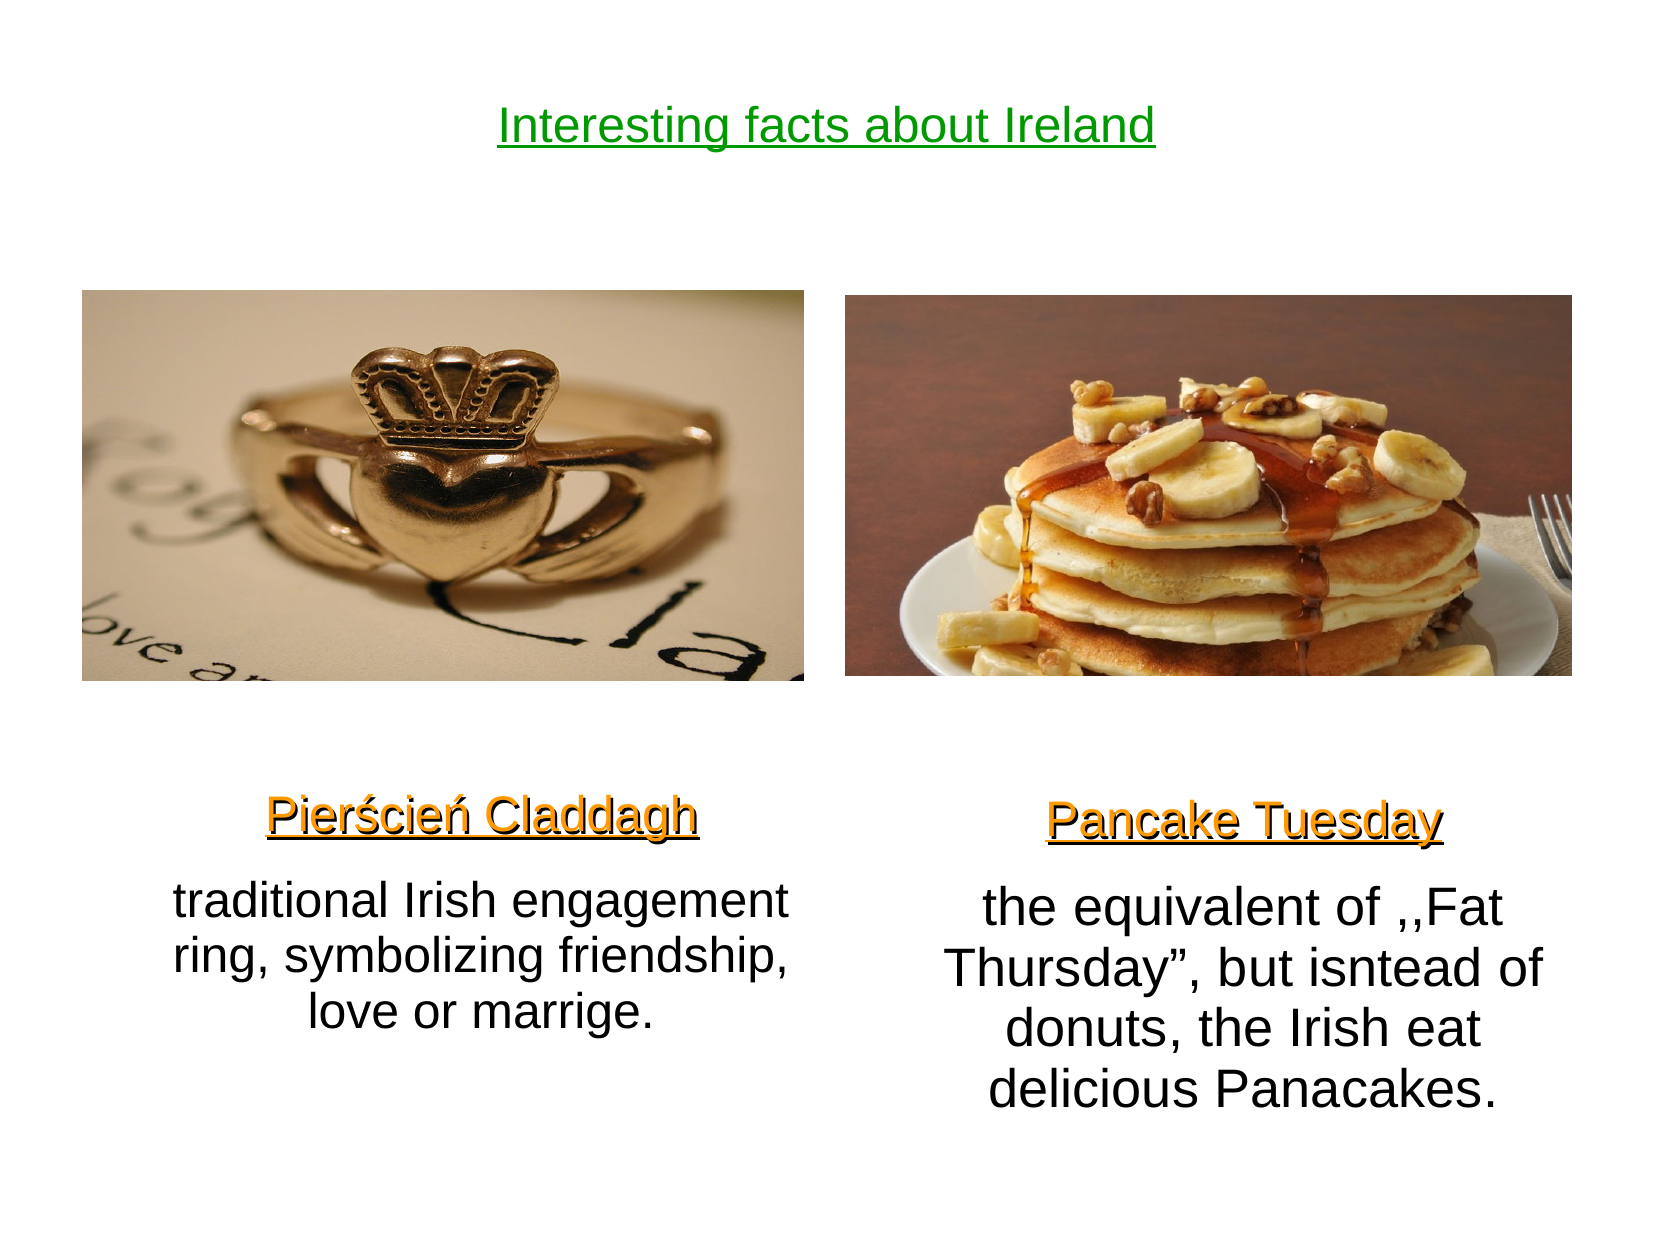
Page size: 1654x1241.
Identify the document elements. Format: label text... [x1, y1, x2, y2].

list Pierścień Claddagh traditional Irish engagement ring, symbolizing friendship, love or marrige. [82, 717, 809, 1109]
title Interesting facts about Ireland [82, 49, 1571, 257]
list Pancake Tuesday the equivalent of ,,Fat Thursday”, but isntead of donuts, the Irish eat delicious Panacakes. [845, 717, 1572, 1193]
picture [82, 290, 804, 681]
picture [845, 295, 1572, 676]
